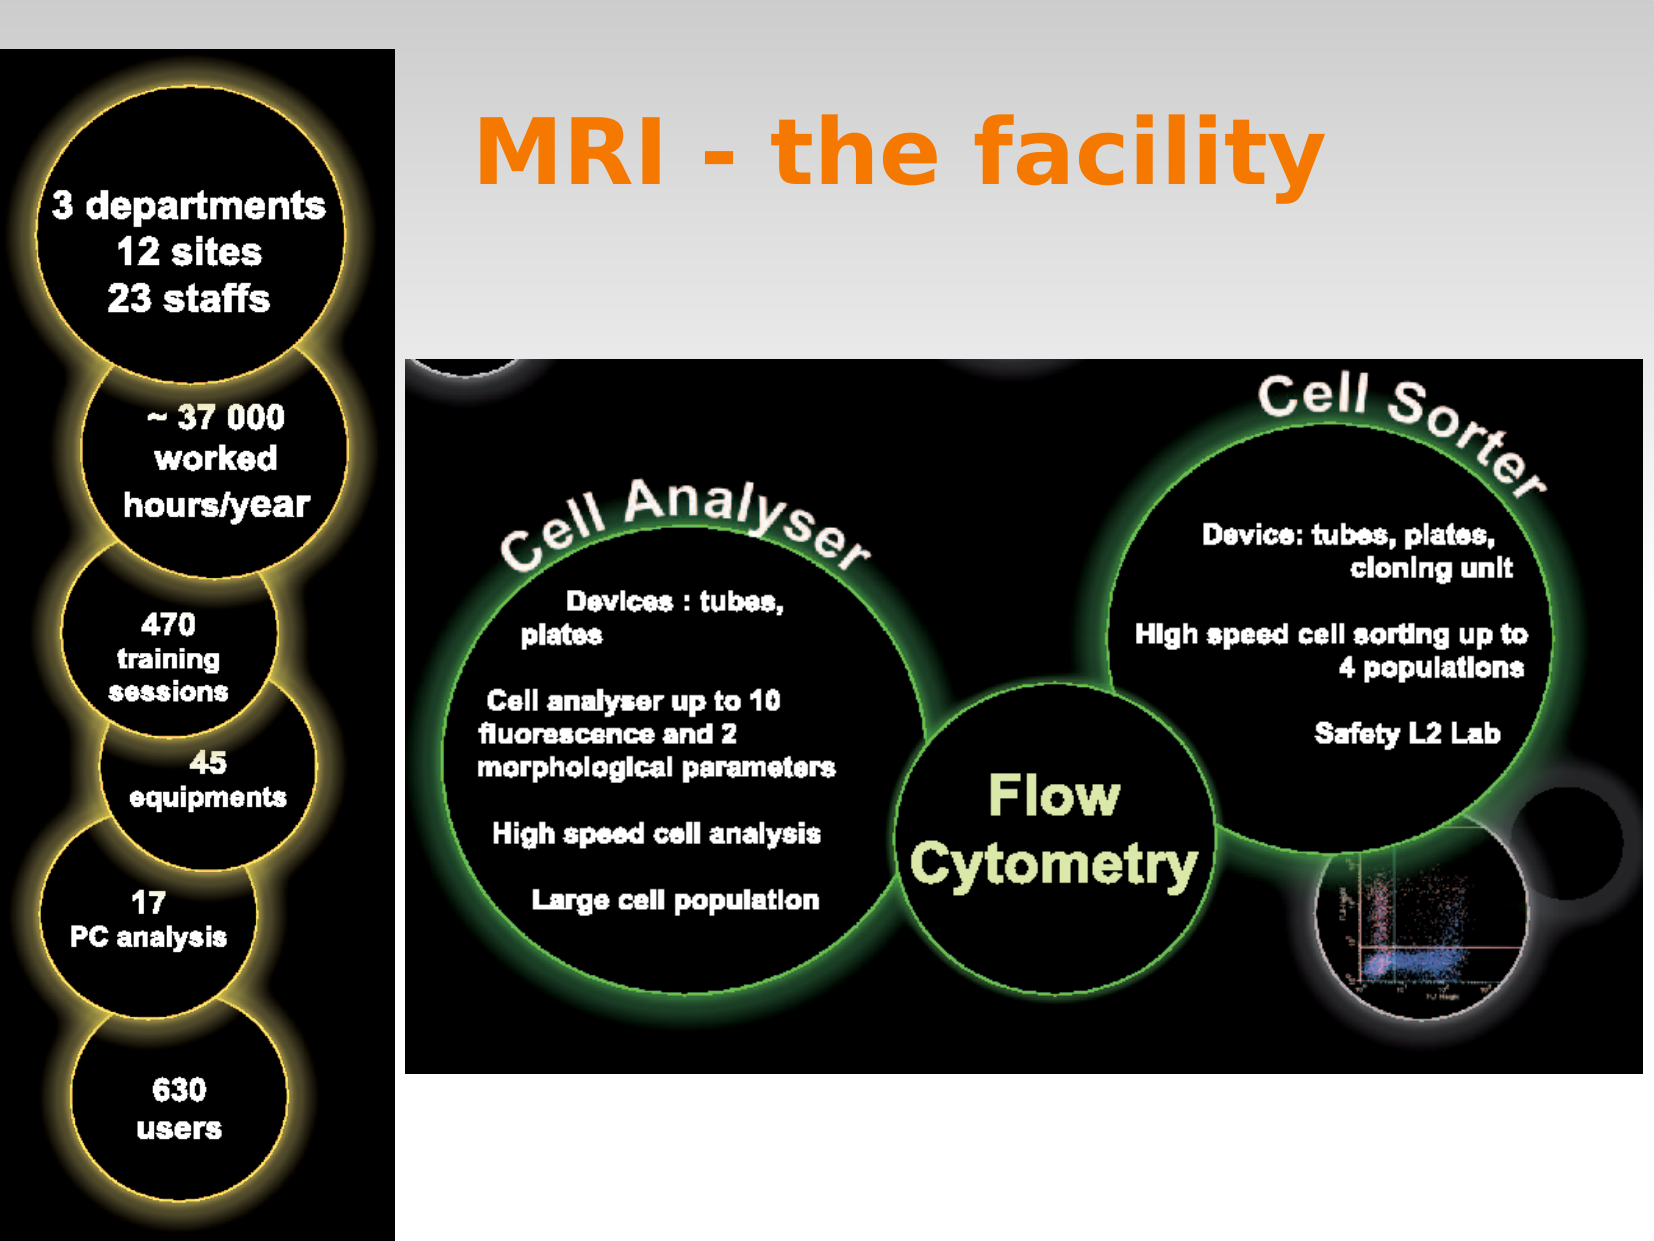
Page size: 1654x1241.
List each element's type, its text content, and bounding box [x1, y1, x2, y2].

picture [0, 49, 395, 1241]
title MRI - the facility [82, 49, 1571, 257]
picture [405, 359, 1643, 1074]
